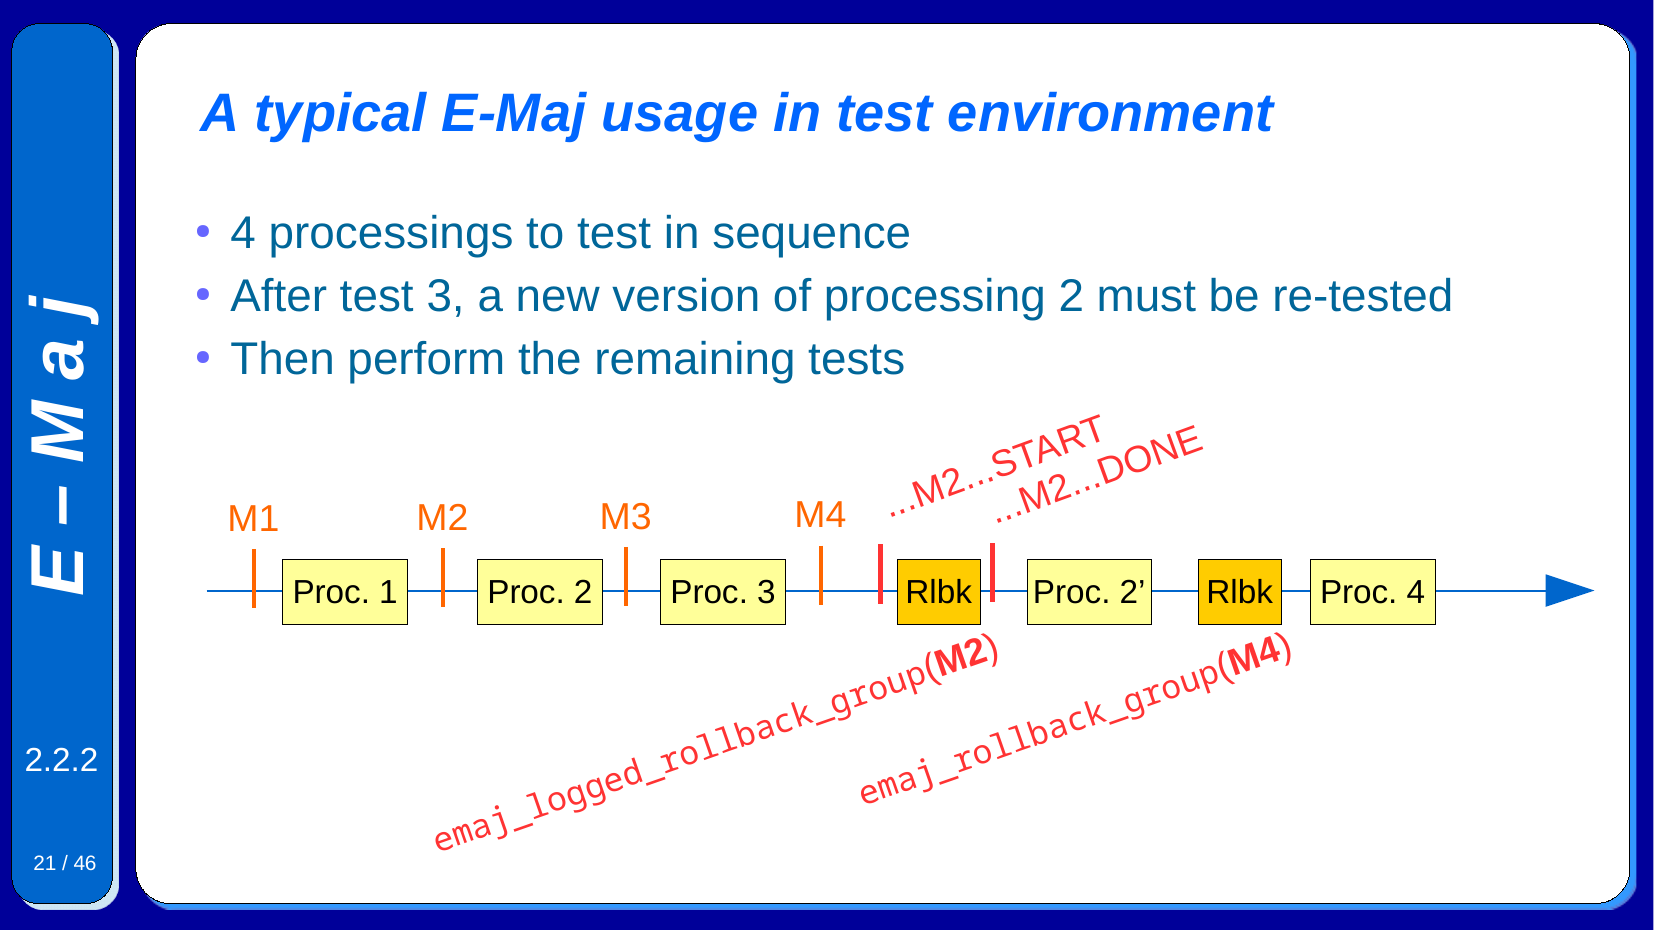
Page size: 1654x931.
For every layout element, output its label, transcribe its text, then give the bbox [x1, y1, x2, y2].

text_box ...M2...START [860, 394, 1123, 539]
text_box Rlbk [897, 559, 981, 625]
title A typical E-Maj usage in test environment [200, 34, 1575, 191]
text_box Proc. 3 [660, 559, 786, 625]
text_box Proc. 2 [477, 559, 603, 625]
list 4 processings to test in sequence After test 3, a new version of processing 2 must be re-tested Then perform the remaining tests [177, 206, 1587, 385]
text_box M1 [212, 490, 295, 547]
text_box ...M2...DONE [967, 404, 1225, 545]
text_box Proc. 1 [282, 559, 408, 625]
text_box Rlbk [1198, 559, 1282, 625]
text_box emaj_logged_rollback_group(M2) [409, 610, 1025, 884]
text_box Proc. 2’ [1027, 559, 1152, 625]
text_box Proc. 4 [1310, 559, 1436, 625]
text_box M3 [584, 487, 667, 545]
text_box M2 [401, 488, 484, 546]
text_box emaj_rollback_group(M4) [834, 609, 1318, 837]
text_box M4 [779, 486, 862, 544]
